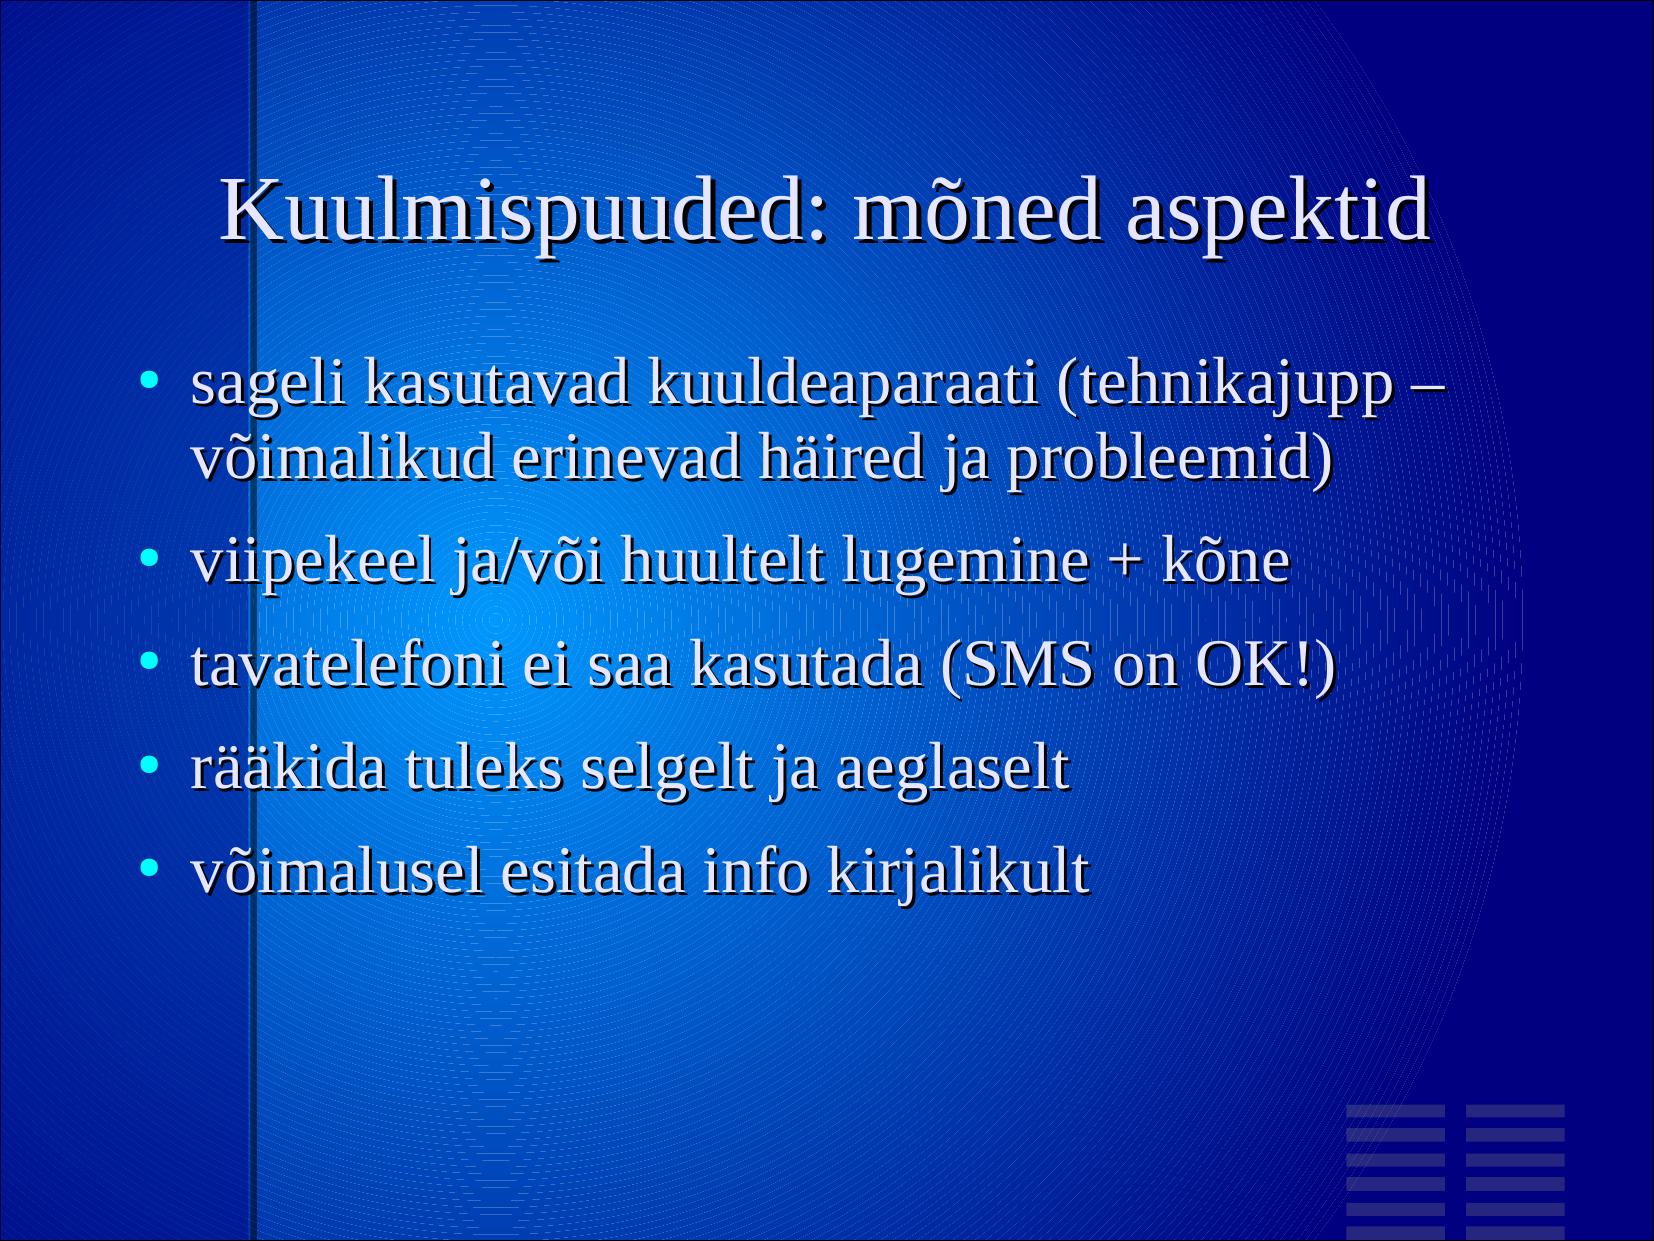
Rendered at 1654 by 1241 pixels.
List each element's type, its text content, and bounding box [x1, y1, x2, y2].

list sageli kasutavad kuuldeaparaati (tehnikajupp – võimalikud erinevad häired ja probleemid) viipekeel ja/või huultelt lugemine + kõne tavatelefoni ei saa kasutada (SMS on OK!) rääkida tuleks selgelt ja aeglaselt võimalusel esitada info kirjalikult [119, 344, 1533, 1149]
title Kuulmispuuded: mõned aspektid [119, 112, 1533, 305]
